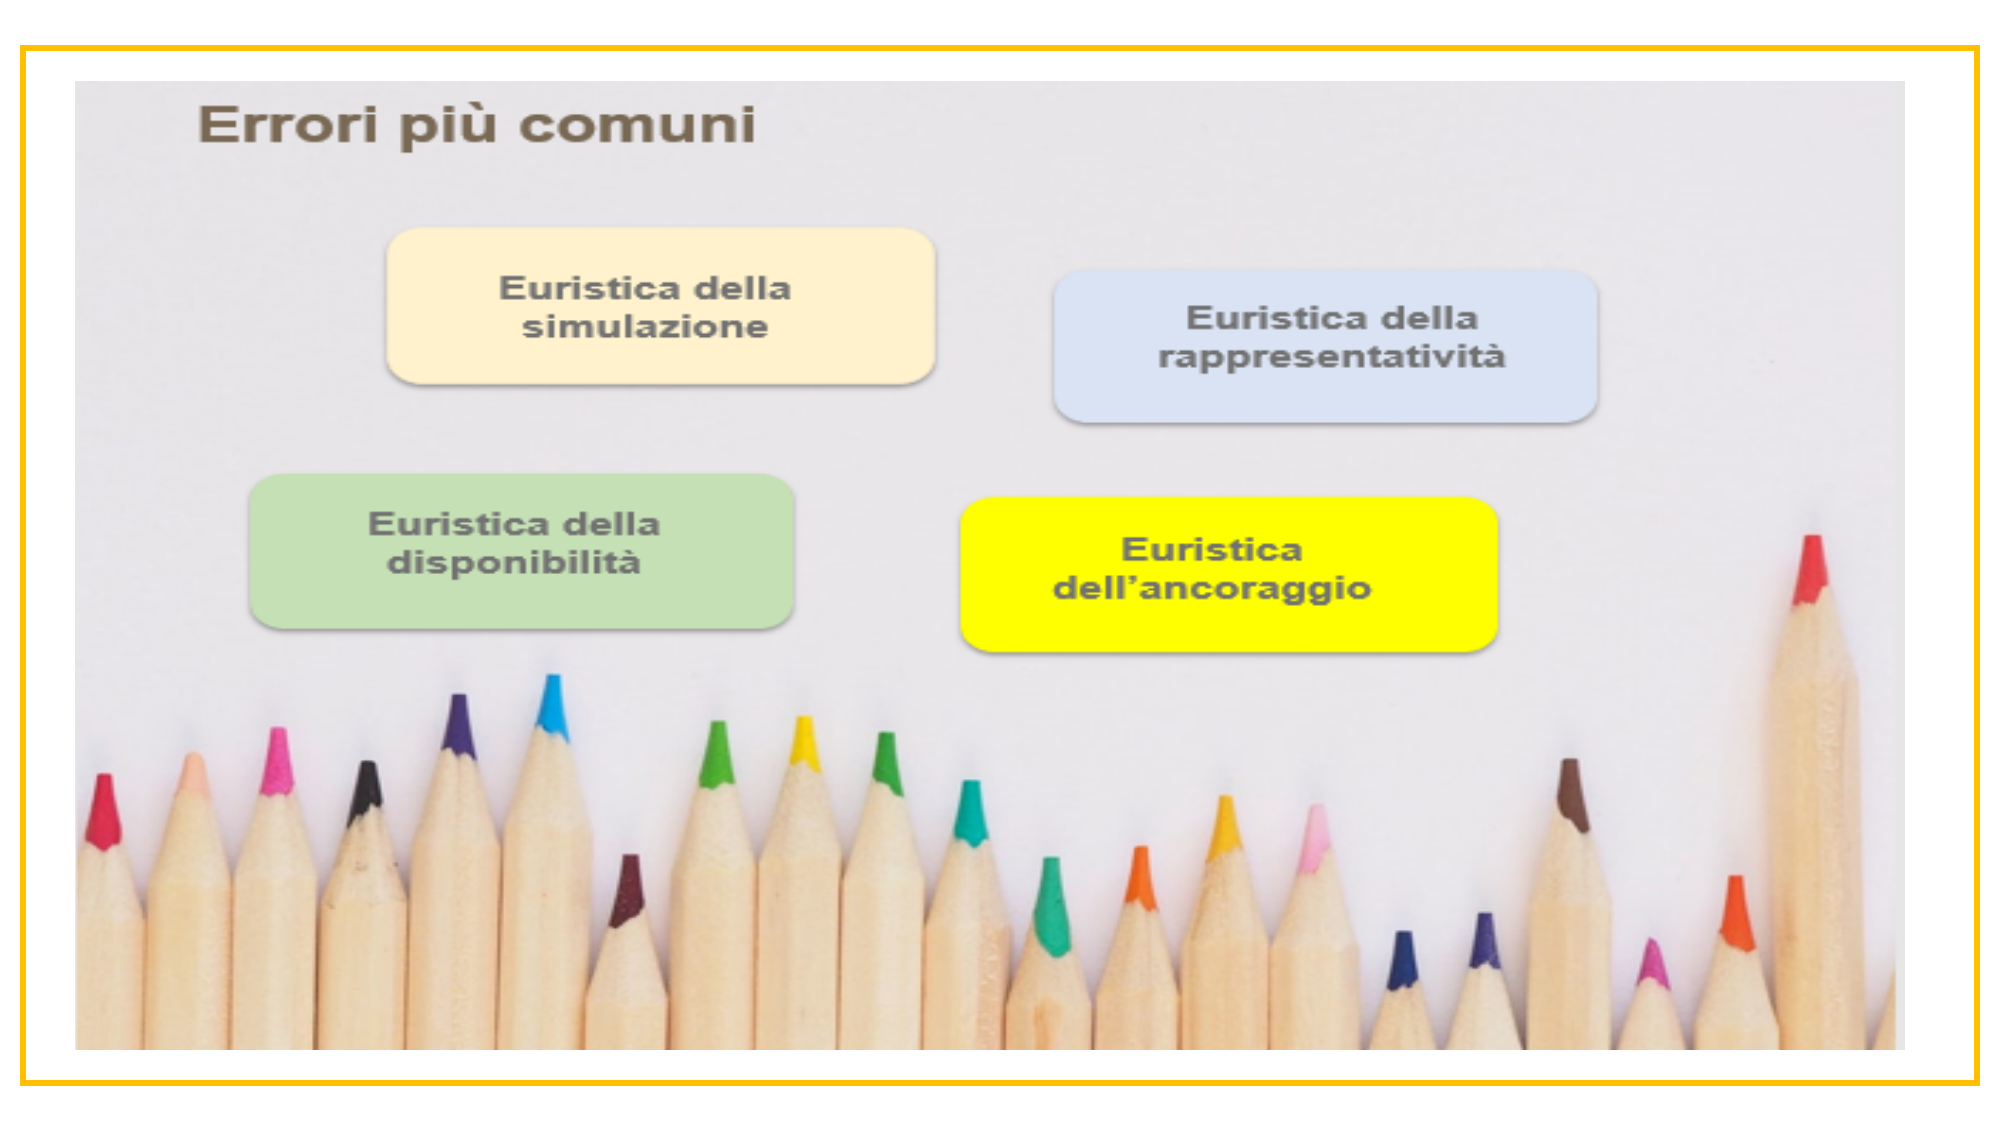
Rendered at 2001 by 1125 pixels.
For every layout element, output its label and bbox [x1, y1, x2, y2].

picture [75, 81, 1905, 1051]
text_box [22, 47, 1978, 1084]
